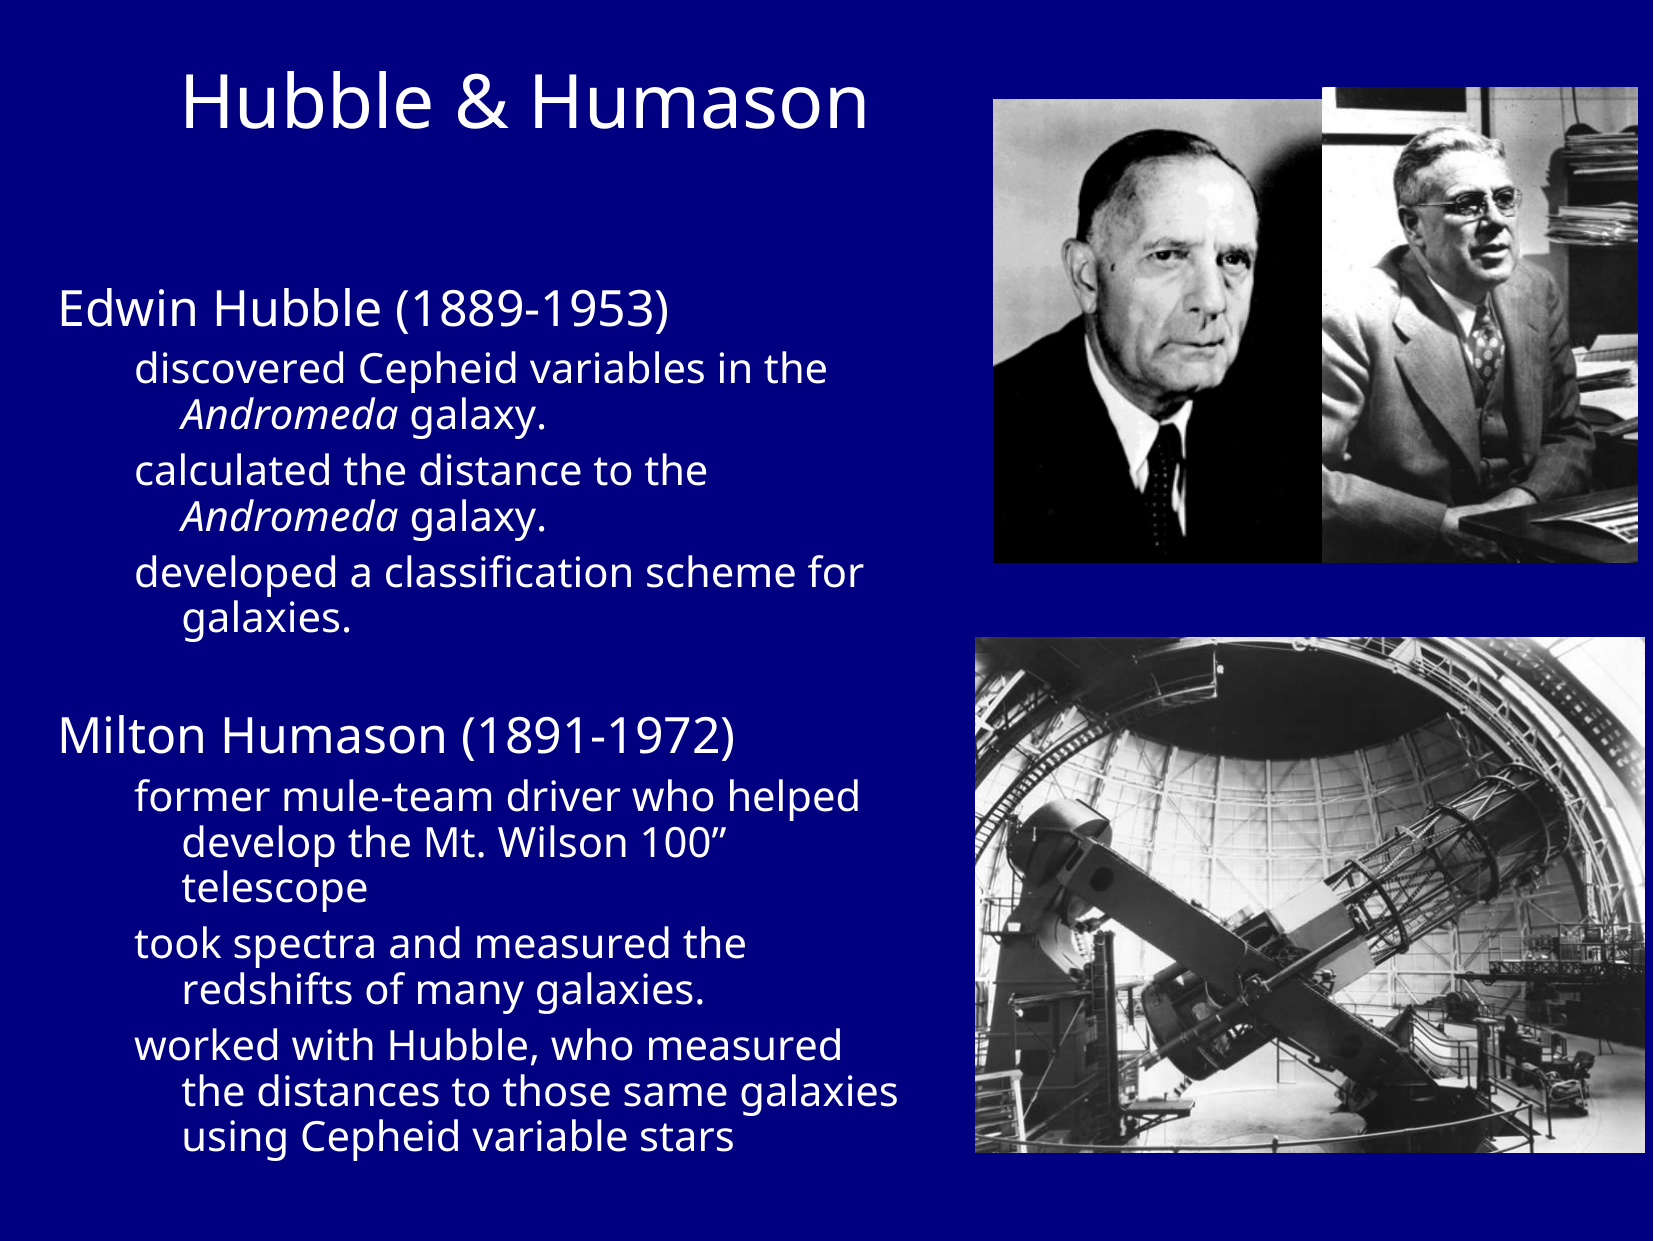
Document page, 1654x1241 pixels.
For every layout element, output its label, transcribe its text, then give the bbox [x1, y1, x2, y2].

picture [975, 637, 1645, 1153]
list Edwin Hubble (1889-1953) discovered Cepheid variables in the Andromeda galaxy. calculated the distance to the Andromeda galaxy. developed a classification scheme for galaxies. Milton Humason (1891-1972) former mule-team driver who helped develop the Mt. Wilson 100” telescope took spectra and measured the redshifts of many galaxies. worked with Hubble, who measured the distances to those same galaxies using Cepheid variable stars [24, 274, 925, 1051]
title Hubble & Humason [125, 51, 925, 249]
picture [993, 87, 1638, 563]
